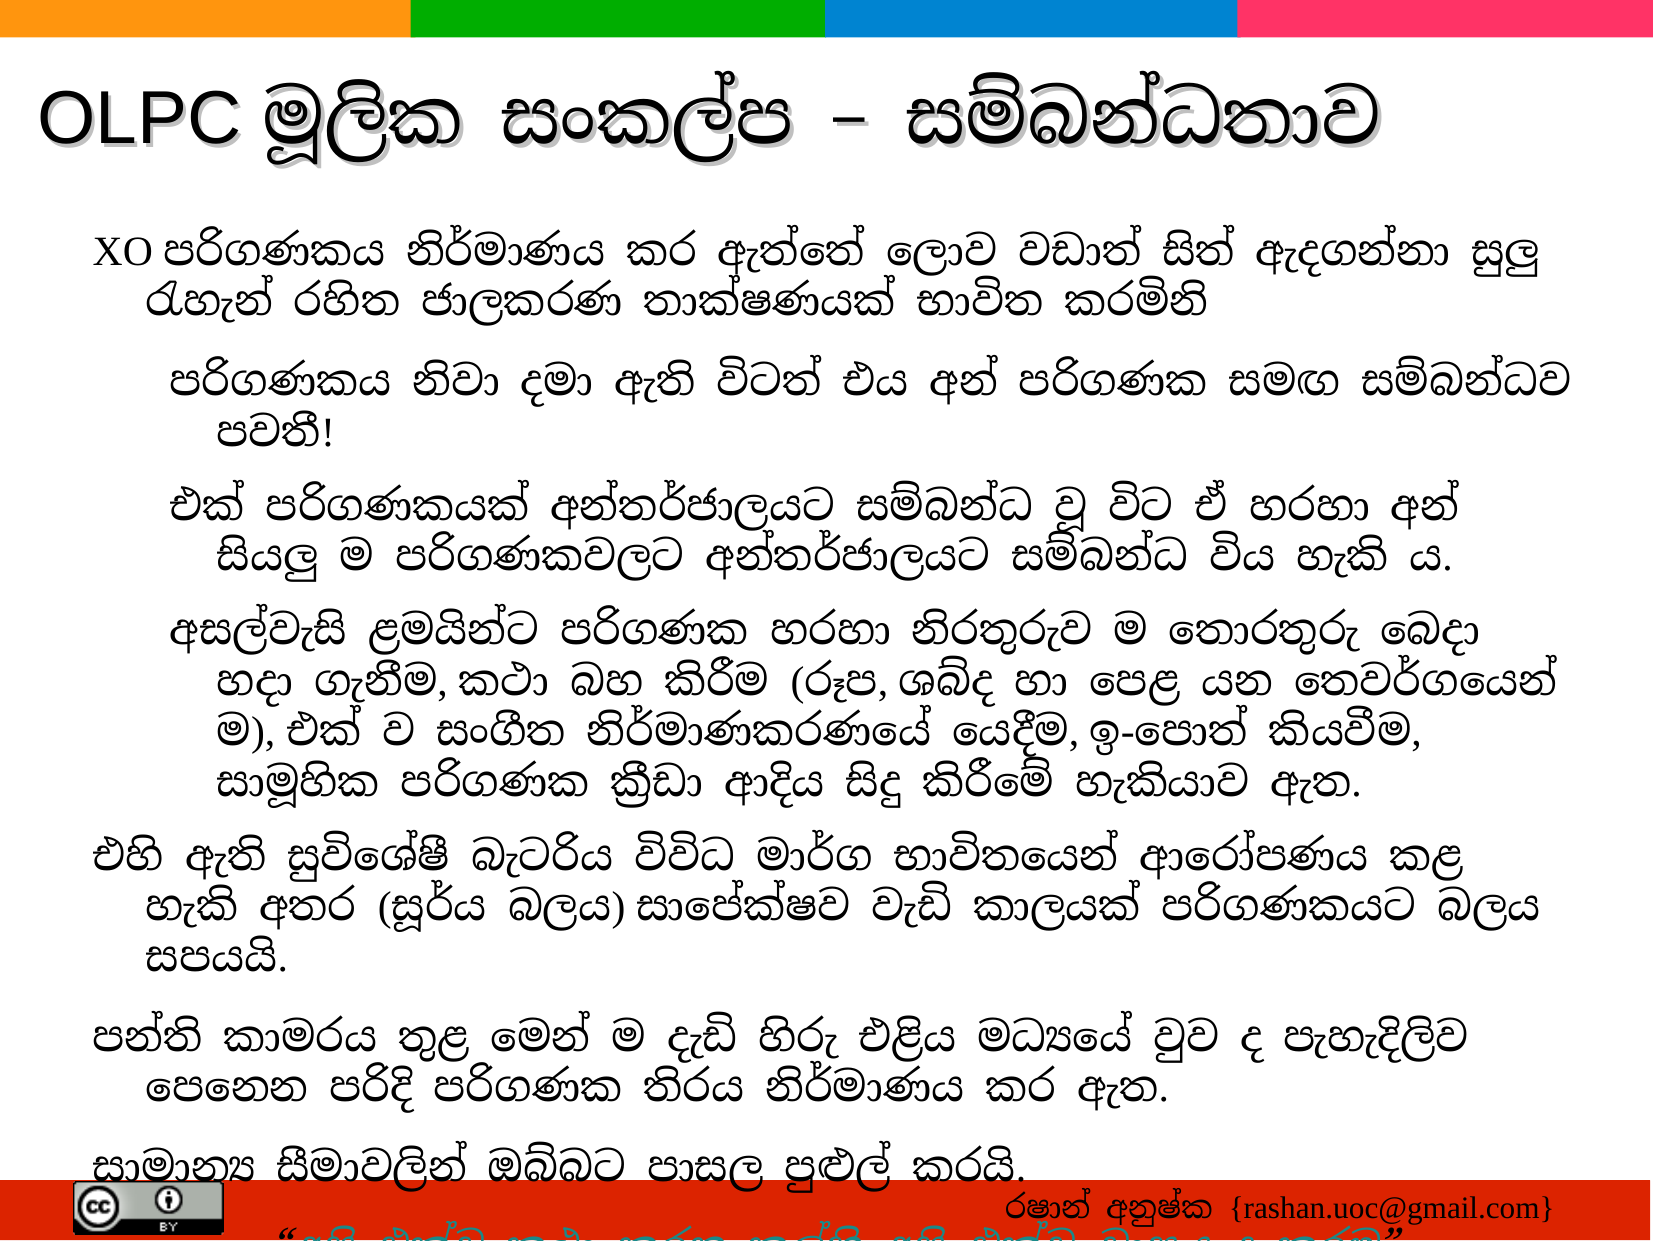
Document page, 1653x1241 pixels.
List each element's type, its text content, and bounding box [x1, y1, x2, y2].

picture [73, 1181, 224, 1235]
title OLPC මූලික සංකල්ප – සම්බන්ධතාව [37, 61, 1613, 171]
list XO පරිගණකය නිර්මාණය කර ඇත්තේ ලොව වඩාත් සිත් ඇදගන්නා සුලු රැහැන් රහිත ජාලකරණ තාක්ෂණයක් භාවිත කරමිනි පරිගණකය නිවා දමා ඇති විටත් එය අන් පරිගණක සමඟ සම්බන්ධව පවතී! එක් පරිගණකයක් අන්තර්ජාලයට සම්බන්ධ වූ විට ඒ හරහා අන් සියලු ම පරිගණකවලට අන්තර්ජාලයට සම්බන්ධ විය හැකි ය. අසල්වැසි ළමයින්ට පරිගණක හරහා නිරතුරුව ම තොරතුරු බෙදා හදා ගැනීම, කථා බහ කිරීම (රූප, ශබ්ද හා පෙළ යන තෙවර්ගයෙන් ම), එක් ව සංගීත නිර්මාණකරණයේ යෙදීම, ඉ-පොත් කියවීම, සාමූහික පරිගණක ක්‍රීඩා ආදිය සිදු කිරීමේ හැකියාව ඇත. එහි ඇති සුවිශේෂී බැටරිය විවිධ මාර්ග භාවිතයෙන් ආරෝපණය කළ හැකි අතර (සූර්ය බලය) සාපේක්ෂව වැඩි කාලයක් පරිගණකයට බලය සපයයි. පන්ති කාමරය තුළ මෙන් ම දැඩි හිරු එළිය මධ්‍යයේ වුව ද පැහැදිලිව පෙනෙන පරිදි පරිගණක තිරය නිර්මාණය කර ඇත. සාමාන්‍ය සීමාවලින් ඔබ්බට පාසල පුළුල් කරයි. “අපි එක්ව කථා කරන කල්හි අපි එක්ව වාසය ද කරමු” [75, 224, 1576, 1154]
